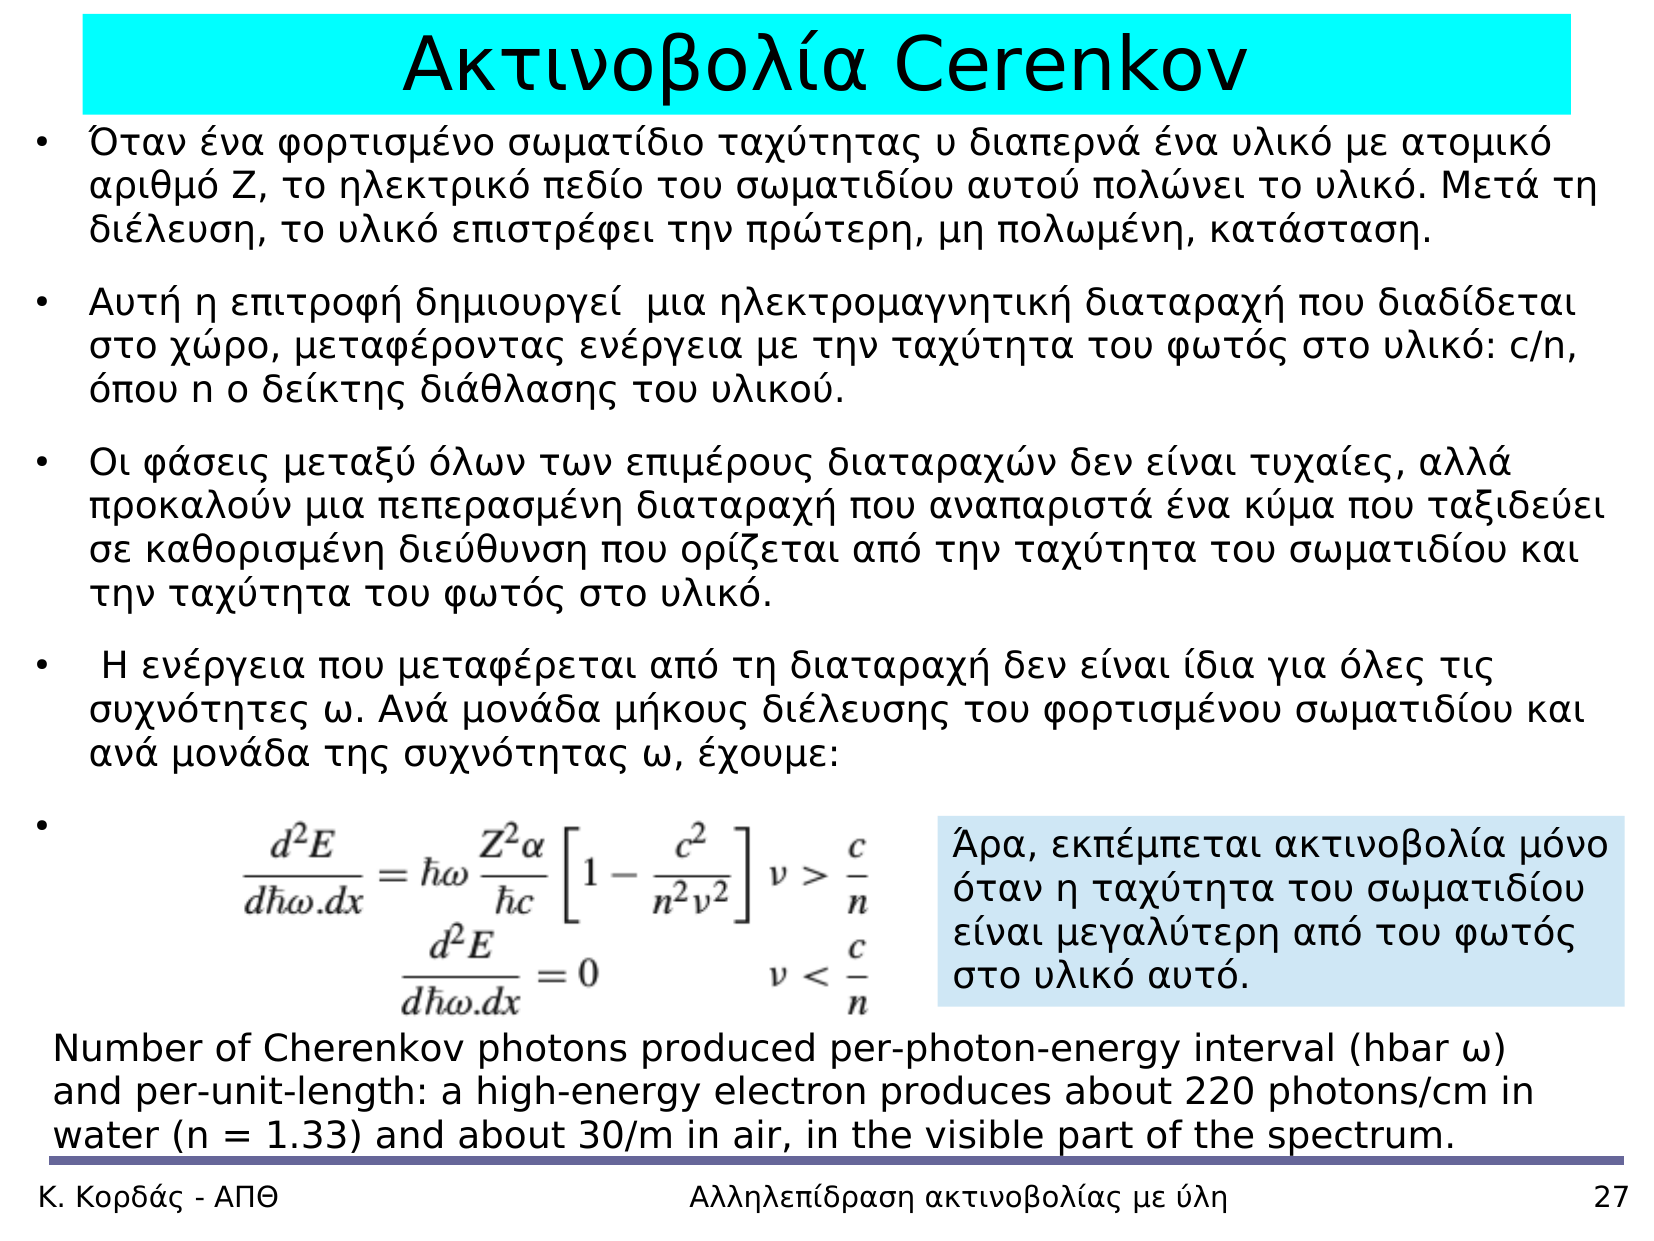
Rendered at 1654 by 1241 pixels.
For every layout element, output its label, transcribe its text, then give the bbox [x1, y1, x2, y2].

picture [221, 781, 901, 1019]
title Ακτινοβολία Cerenkov [82, 13, 1571, 115]
list Όταν ένα φορτισμένο σωματίδιο ταχύτητας υ διαπερνά ένα υλικό με ατομικό αριθμό Ζ, το ηλεκτρικό πεδίο του σωματιδίου αυτού πολώνει το υλικό. Μετά τη διέλευση, το υλικό επιστρέφει την πρώτερη, μη πολωμένη, κατάσταση. Αυτή η επιτροφή δημιουργεί μια ηλεκτρομαγνητική διαταραχή που διαδίδεται στο χώρο, μεταφέροντας ενέργεια με την ταχύτητα του φωτός στο υλικό: c/n, όπου n ο δείκτης διάθλασης του υλικού. Οι φάσεις μεταξύ όλων των επιμέρους διαταραχών δεν είναι τυχαίες, αλλά προκαλούν μια πεπερασμένη διαταραχή που αναπαριστά ένα κύμα που ταξιδεύει σε καθορισμένη διεύθυνση που ορίζεται από την ταχύτητα του σωματιδίου και την ταχύτητα του φωτός στο υλικό. Η ενέργεια που μεταφέρεται από τη διαταραχή δεν είναι ίδια για όλες τις συχνότητες ω. Ανά μονάδα μήκους διέλευσης του φορτισμένου σωματιδίου και ανά μονάδα της συχνότητας ω, έχουμε: [17, 120, 1651, 1097]
text_box Άρα, εκπέμπεται ακτινοβολία μόνο όταν η ταχύτητα του σωματιδίου είναι μεγαλύτερη από του φωτός στο υλικό αυτό. [937, 815, 1625, 1007]
text_box Νumber of Cherenkov photons produced per-photon-energy interval (hbar ω) and per-unit-length: a high-energy electron produces about 220 photons/cm in water (n = 1.33) and about 30/m in air, in the visible part of the spectrum. [37, 1019, 1613, 1166]
